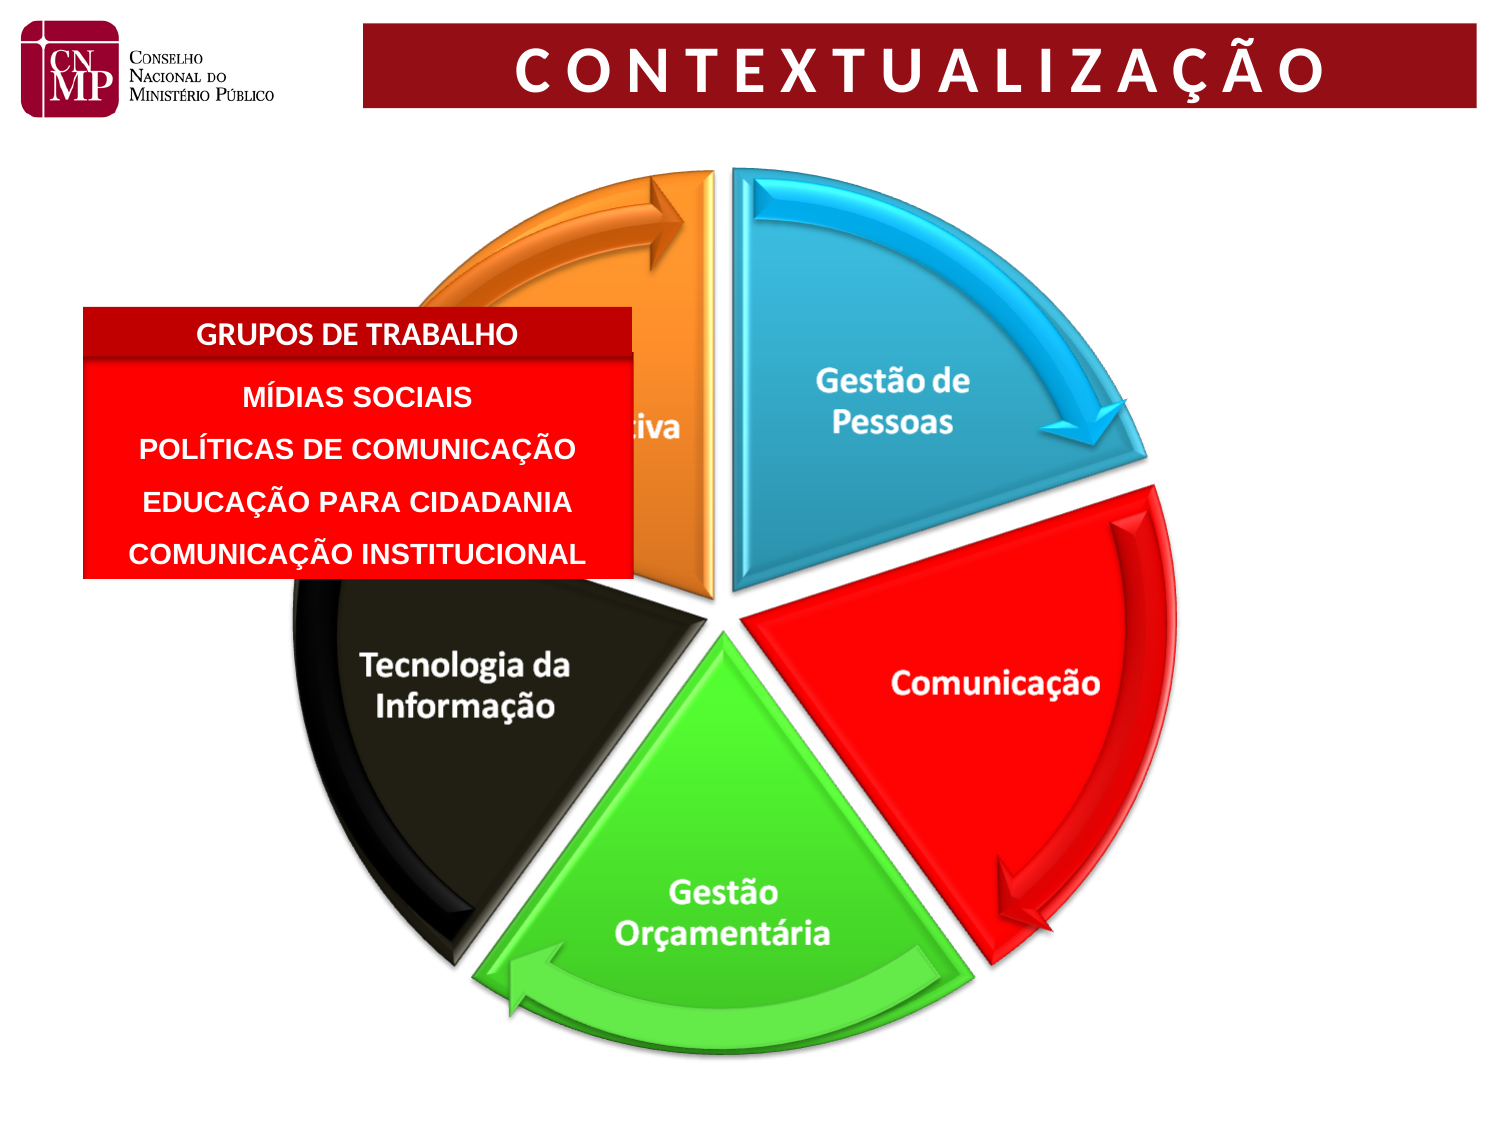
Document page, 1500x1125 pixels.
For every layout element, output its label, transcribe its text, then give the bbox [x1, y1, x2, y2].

text_box GRUPOS DE TRABALHO [83, 306, 632, 357]
text_box MÍDIAS SOCIAIS POLÍTICAS DE COMUNICAÇÃO EDUCAÇÃO PARA CIDADANIA COMUNICAÇÃO INSTITUCIONAL [83, 353, 633, 579]
picture [82, 163, 1360, 1067]
text_box C O N T E X T U A L I Z A Ç Ã O [363, 23, 1477, 109]
picture [4, 12, 284, 127]
